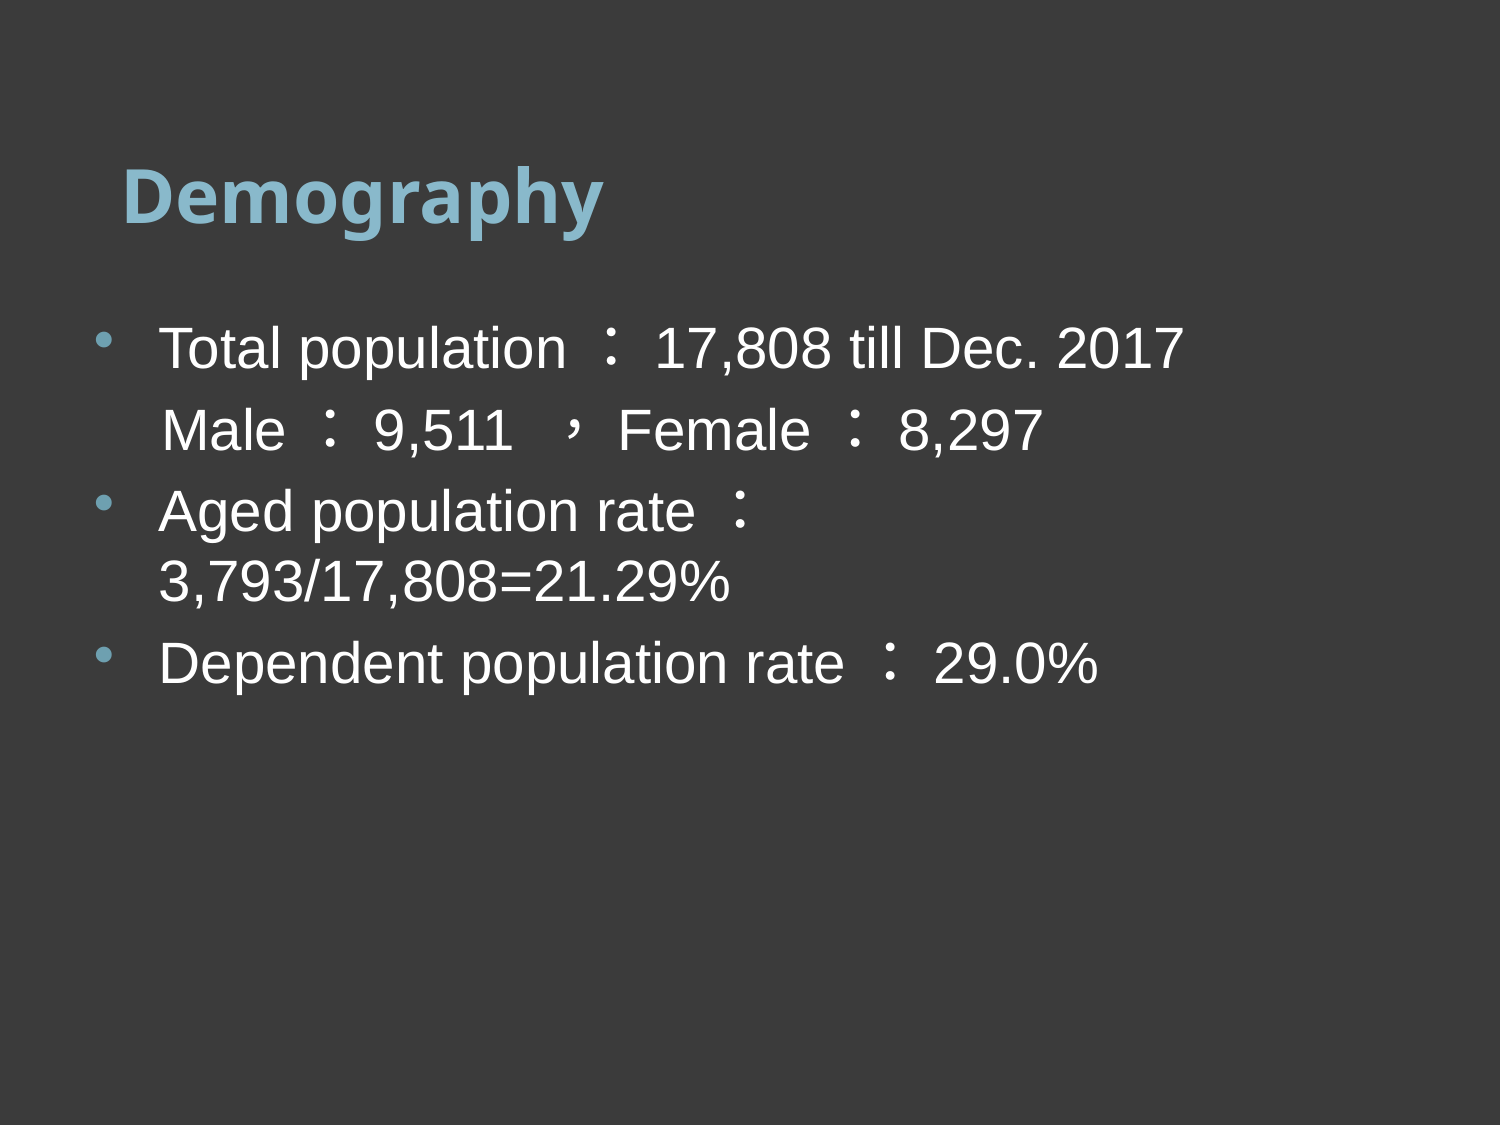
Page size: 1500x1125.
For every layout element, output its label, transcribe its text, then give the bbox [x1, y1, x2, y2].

list Total population：17,808 till Dec. 2017 Male：9,511 ，Female：8,297 Aged population rate： 3,793/17,808=21.29% Dependent population rate：29.0% [75, 302, 1300, 1005]
title Demography [112, 66, 1424, 322]
